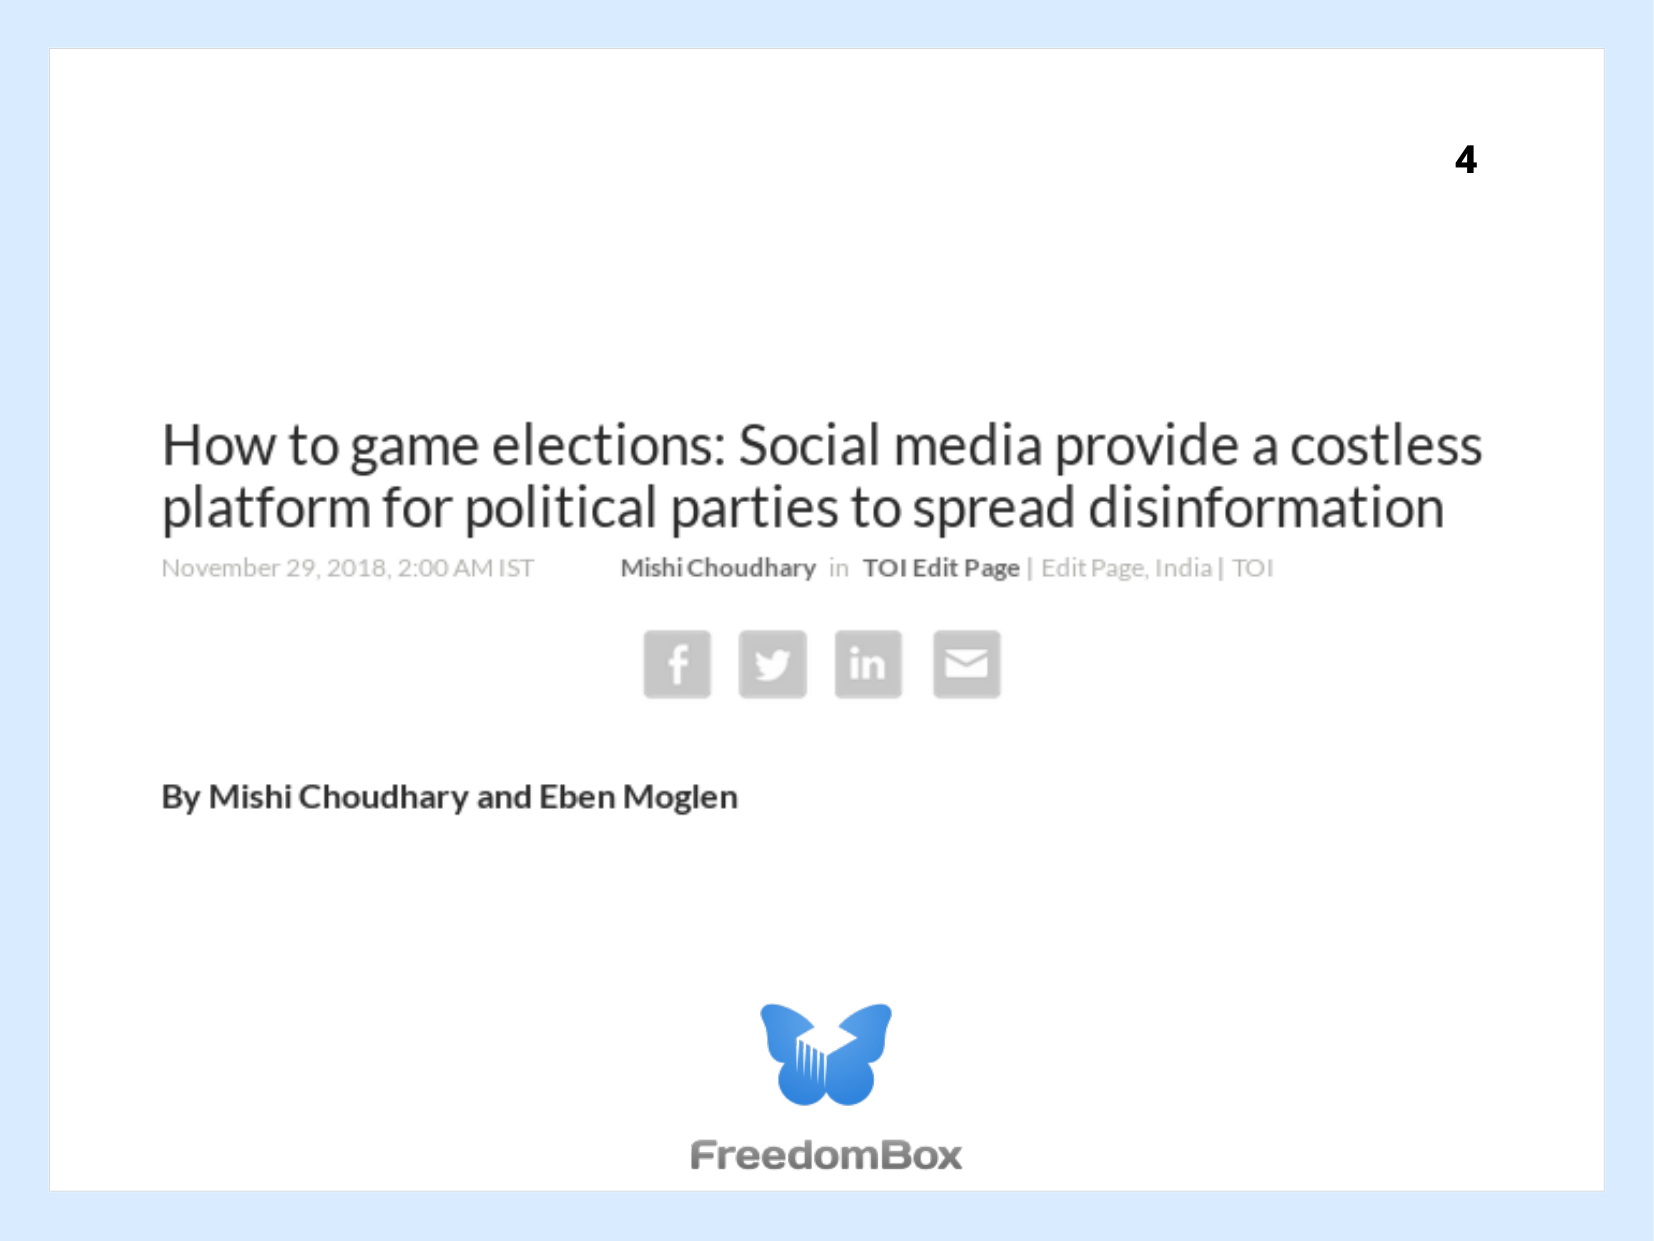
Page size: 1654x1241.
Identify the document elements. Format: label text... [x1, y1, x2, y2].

picture [0, 0, 1654, 1241]
text_box 4 [1440, 129, 1493, 211]
